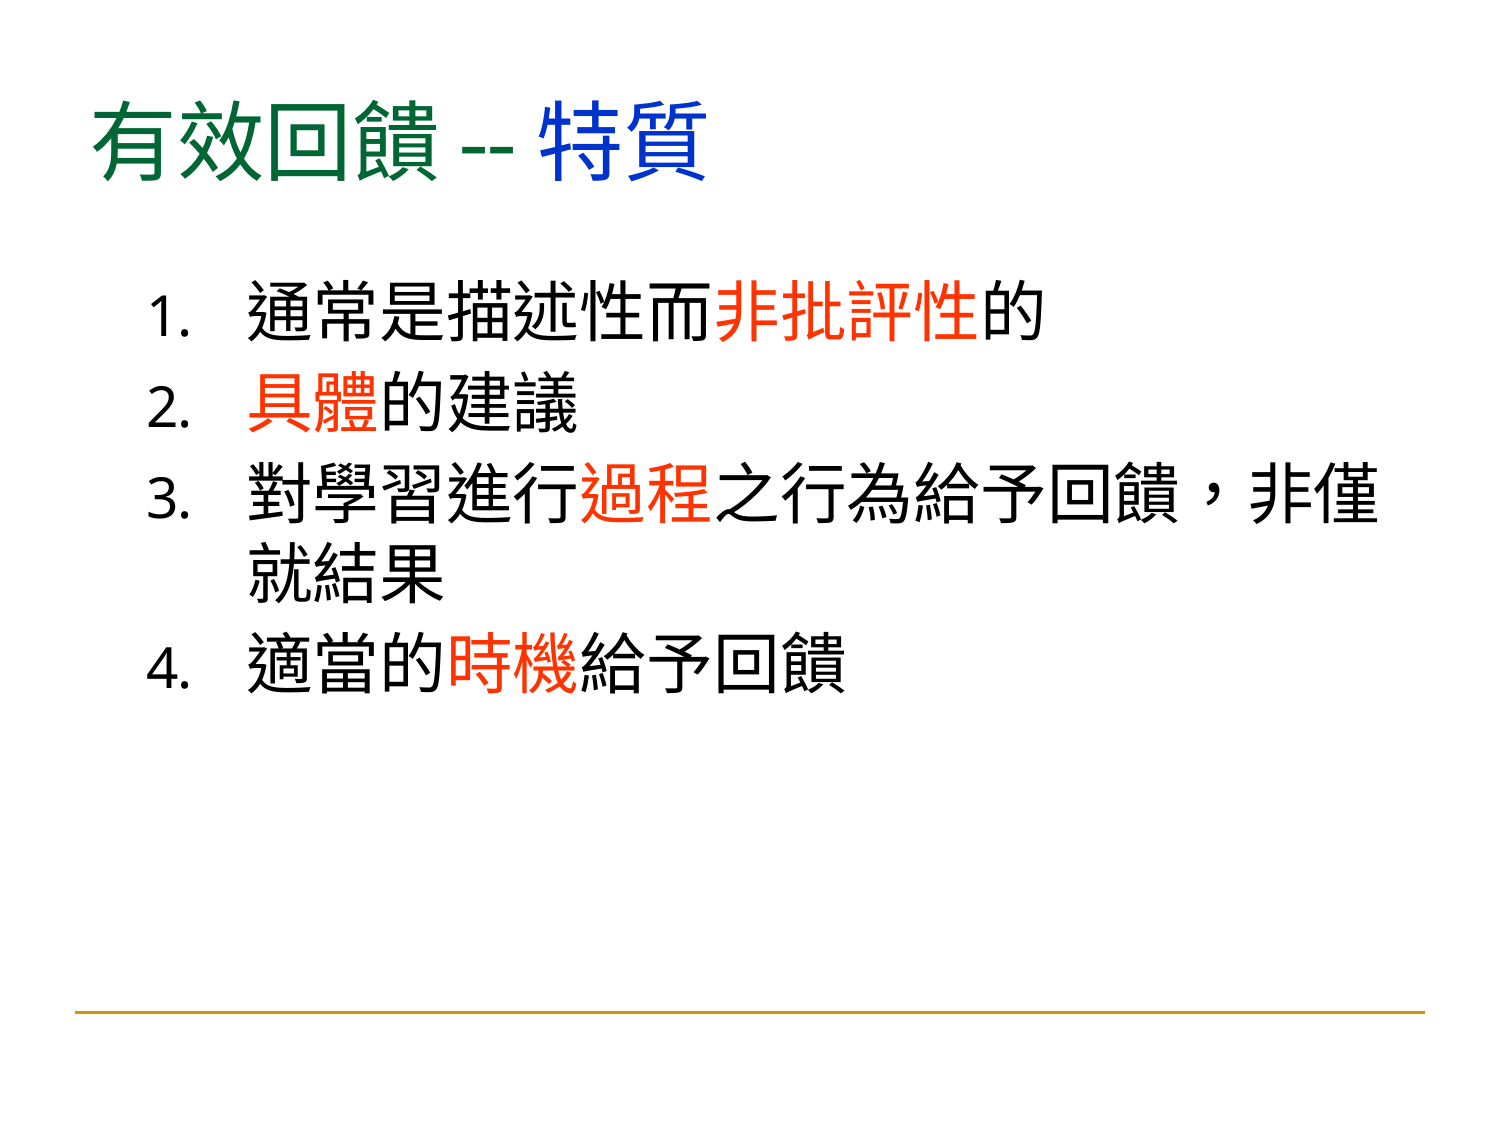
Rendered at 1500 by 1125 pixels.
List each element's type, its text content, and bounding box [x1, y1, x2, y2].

list 通常是描述性而非批評性的 具體的建議 對學習進行過程之行為給予回饋，非僅就結果 適當的時機給予回饋 [75, 262, 1425, 1006]
title 有效回饋--特質 [75, 45, 1425, 233]
